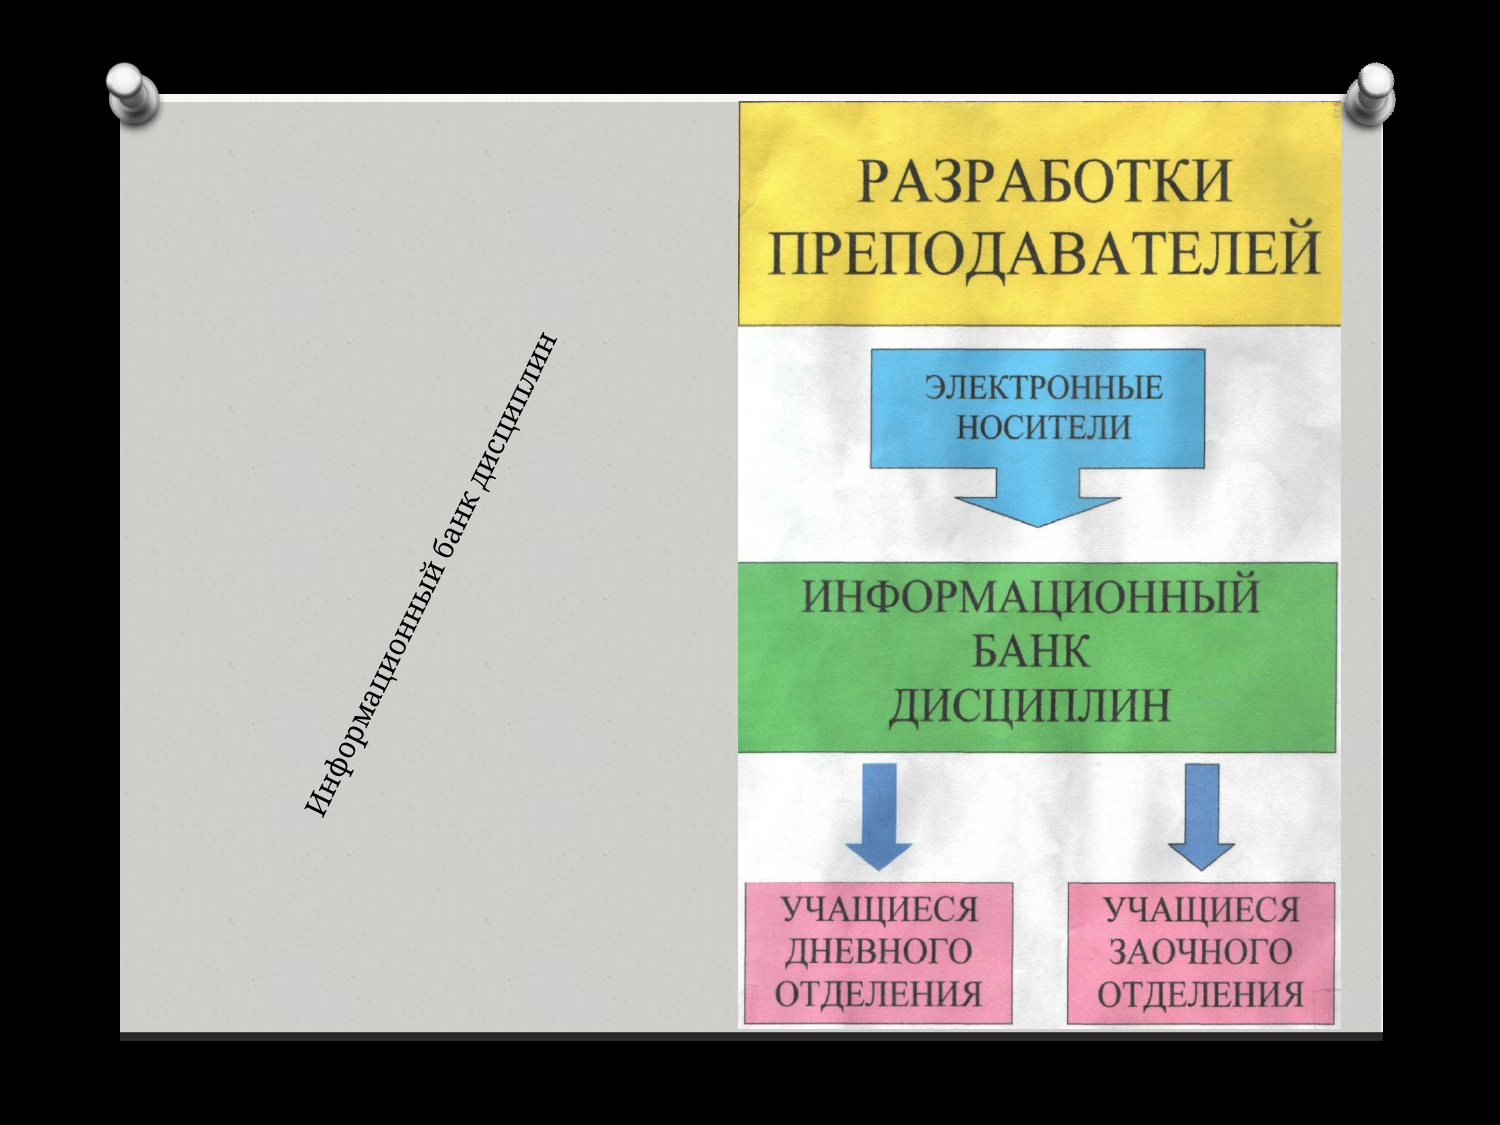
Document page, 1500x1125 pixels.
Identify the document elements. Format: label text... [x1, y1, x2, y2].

picture [738, 101, 1341, 1029]
title Информационный банк дисциплин [112, 54, 738, 1093]
